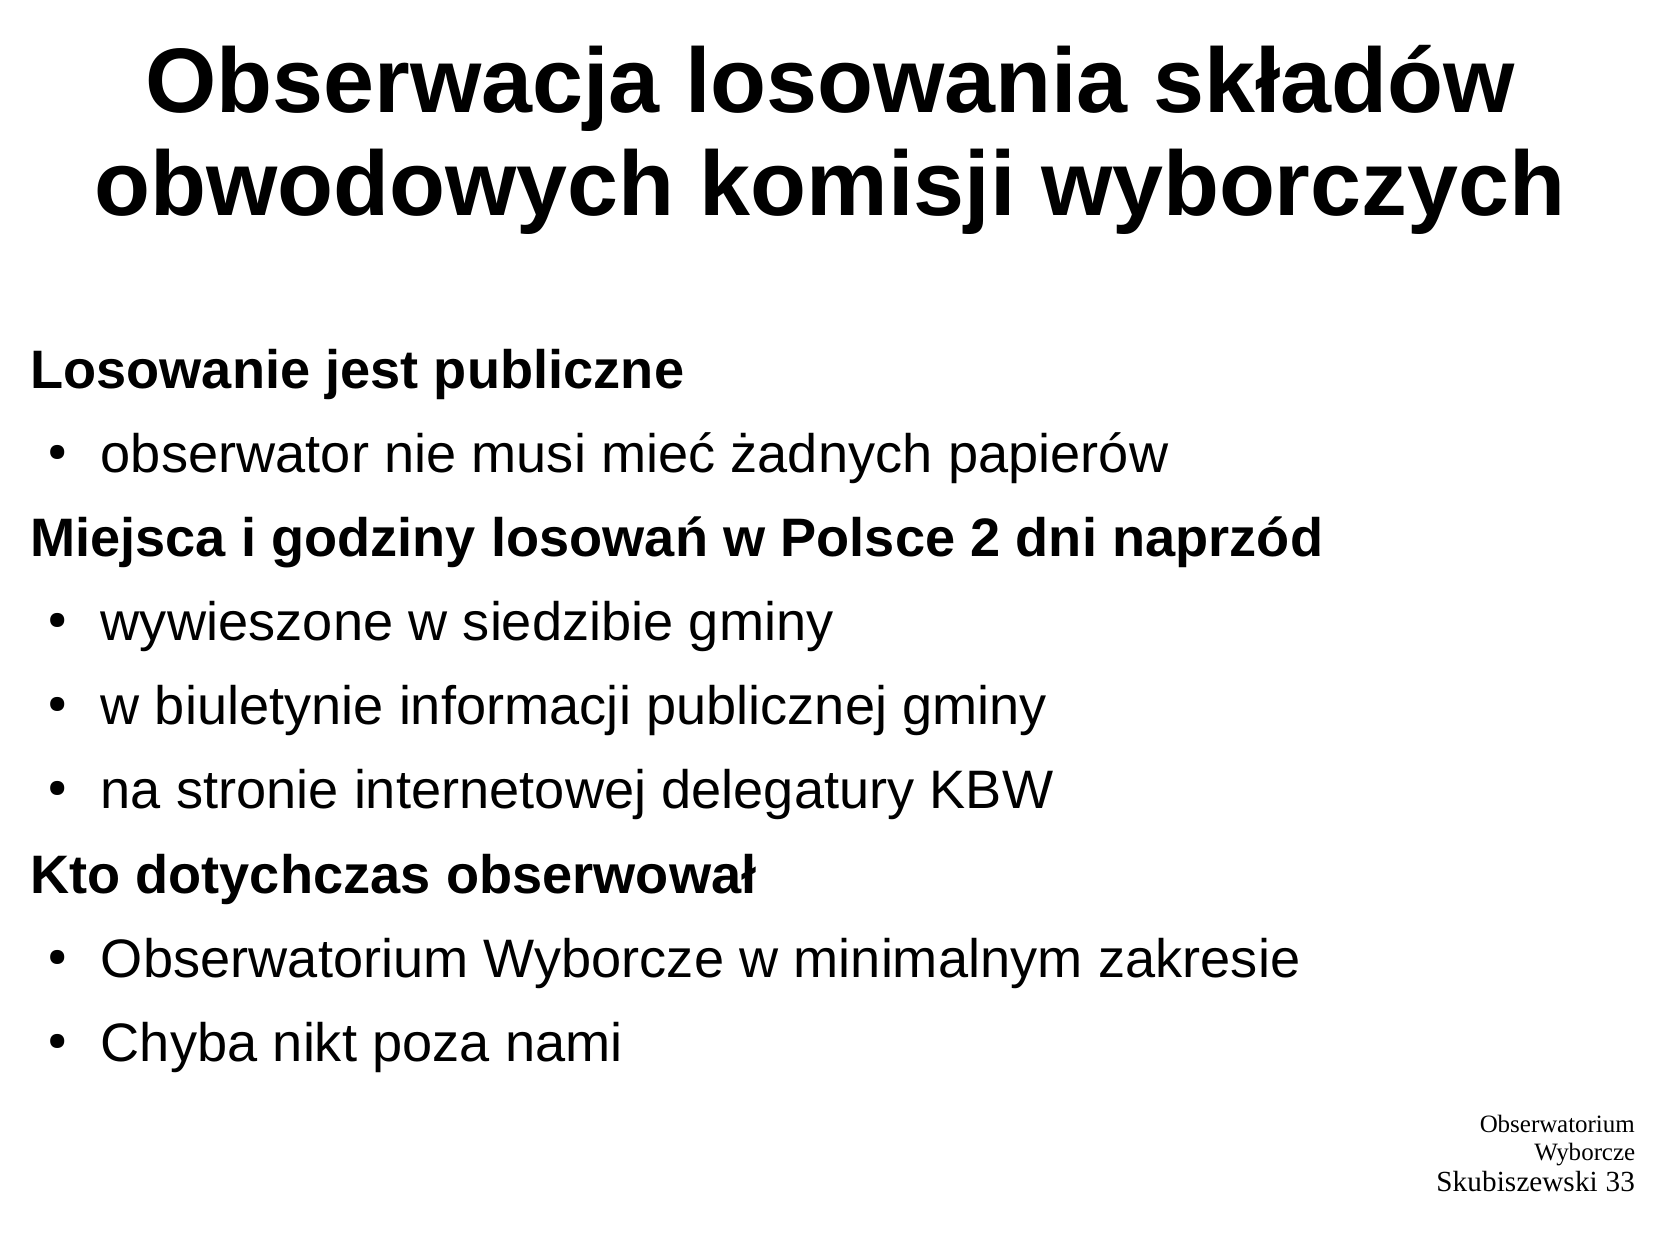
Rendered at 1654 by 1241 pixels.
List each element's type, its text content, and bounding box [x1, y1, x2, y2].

title Obserwacja losowania składów obwodowych komisji wyborczych [86, 30, 1576, 236]
list Losowanie jest publiczne obserwator nie musi mieć żadnych papierów Miejsca i godziny losowań w Polsce 2 dni naprzód wywieszone w siedzibie gminy w biuletynie informacji publicznej gminy na stronie internetowej delegatury KBW Kto dotychczas obserwował Obserwatorium Wyborcze w minimalnym zakresie Chyba nikt poza nami [30, 255, 1621, 1216]
